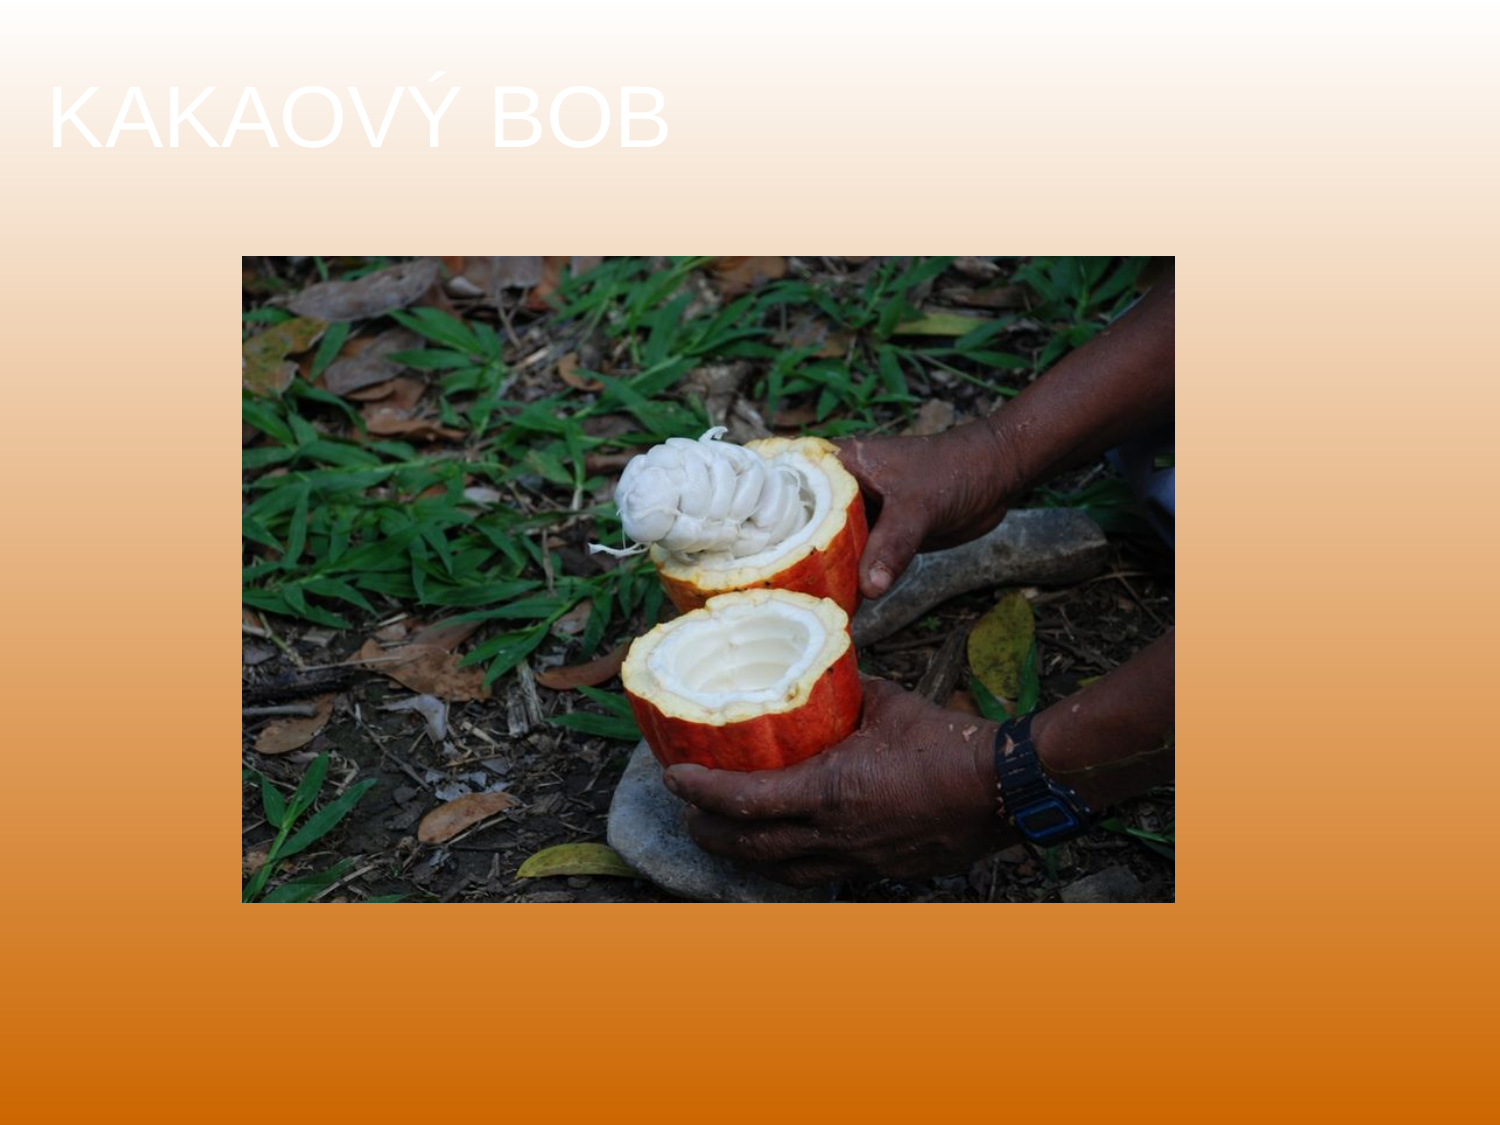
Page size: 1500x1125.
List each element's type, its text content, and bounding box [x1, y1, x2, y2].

title KAKAOVÝ BOB [31, 37, 1347, 188]
picture [242, 256, 1175, 903]
